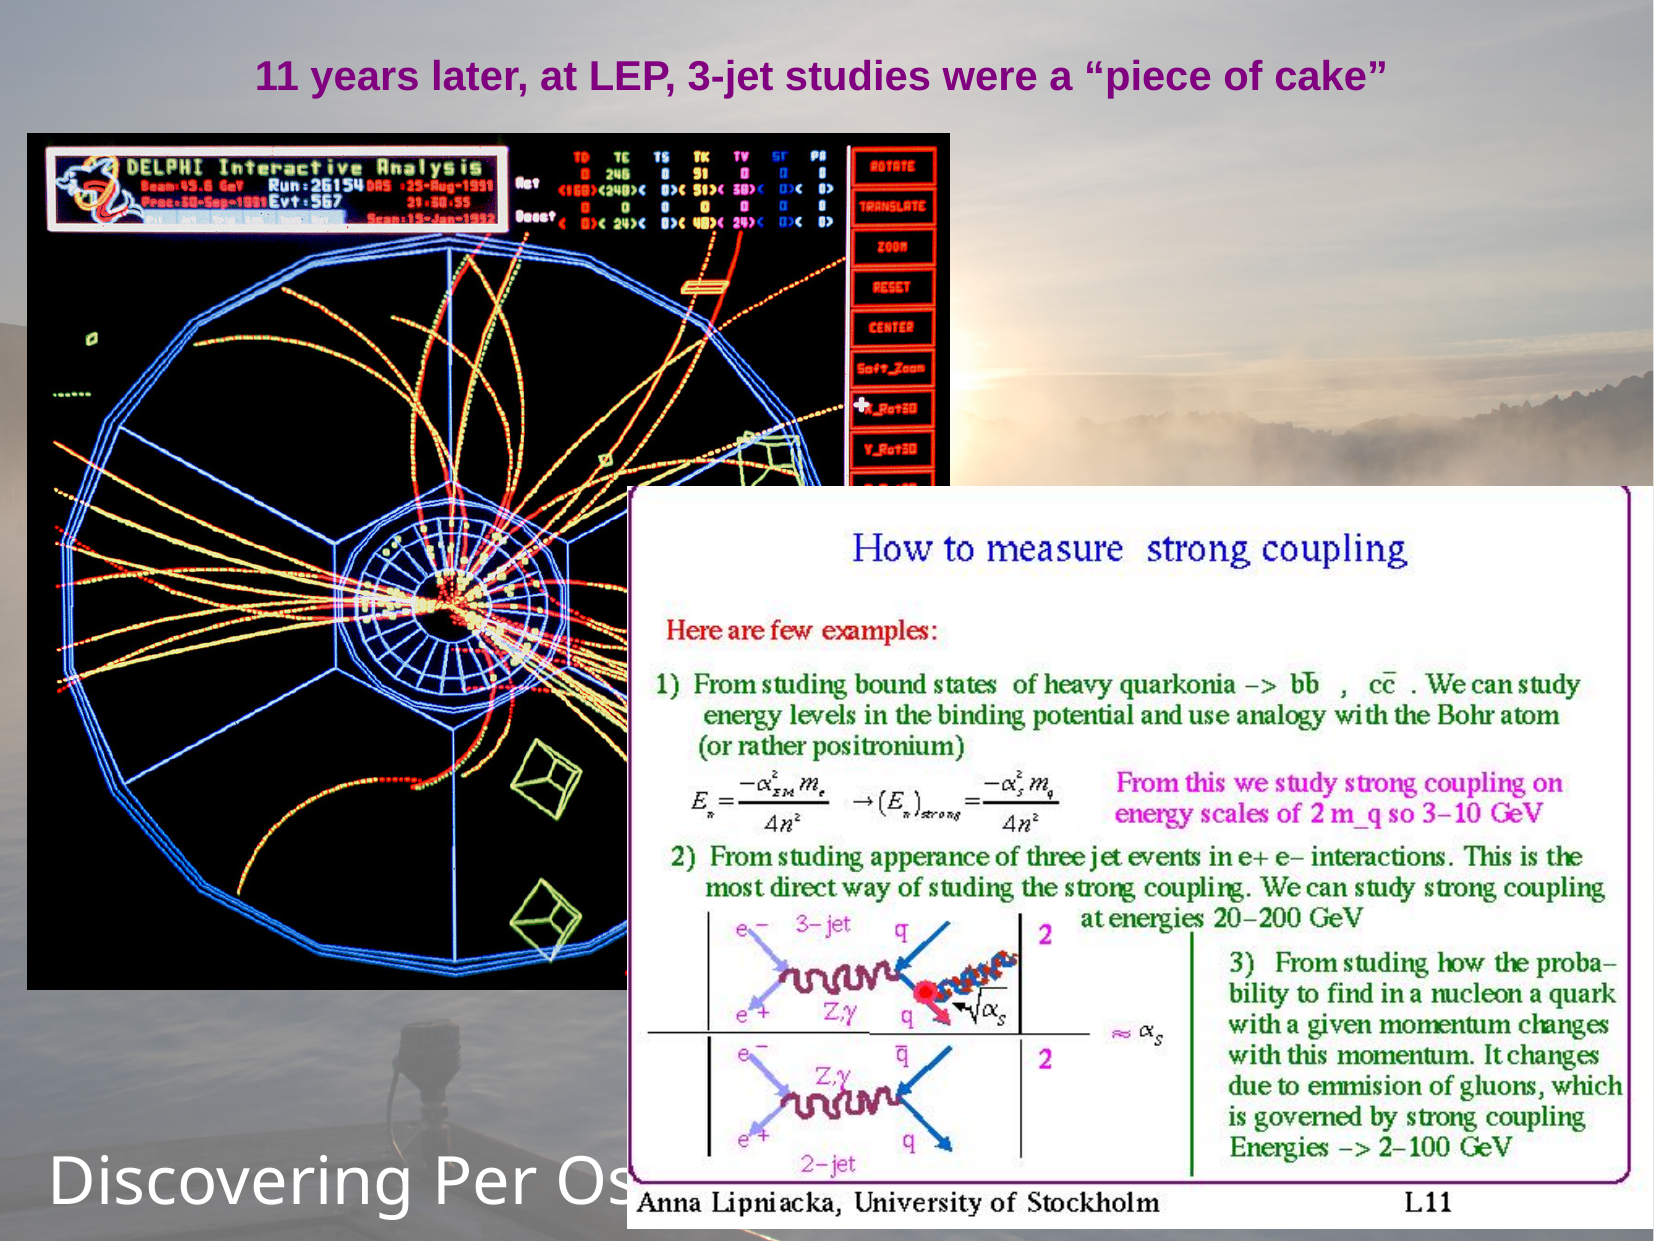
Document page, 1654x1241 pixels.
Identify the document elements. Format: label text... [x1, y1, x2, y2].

text_box 11 years later, at LEP, 3-jet studies were a “piece of cake” [240, 45, 1406, 107]
picture [27, 133, 1654, 1229]
